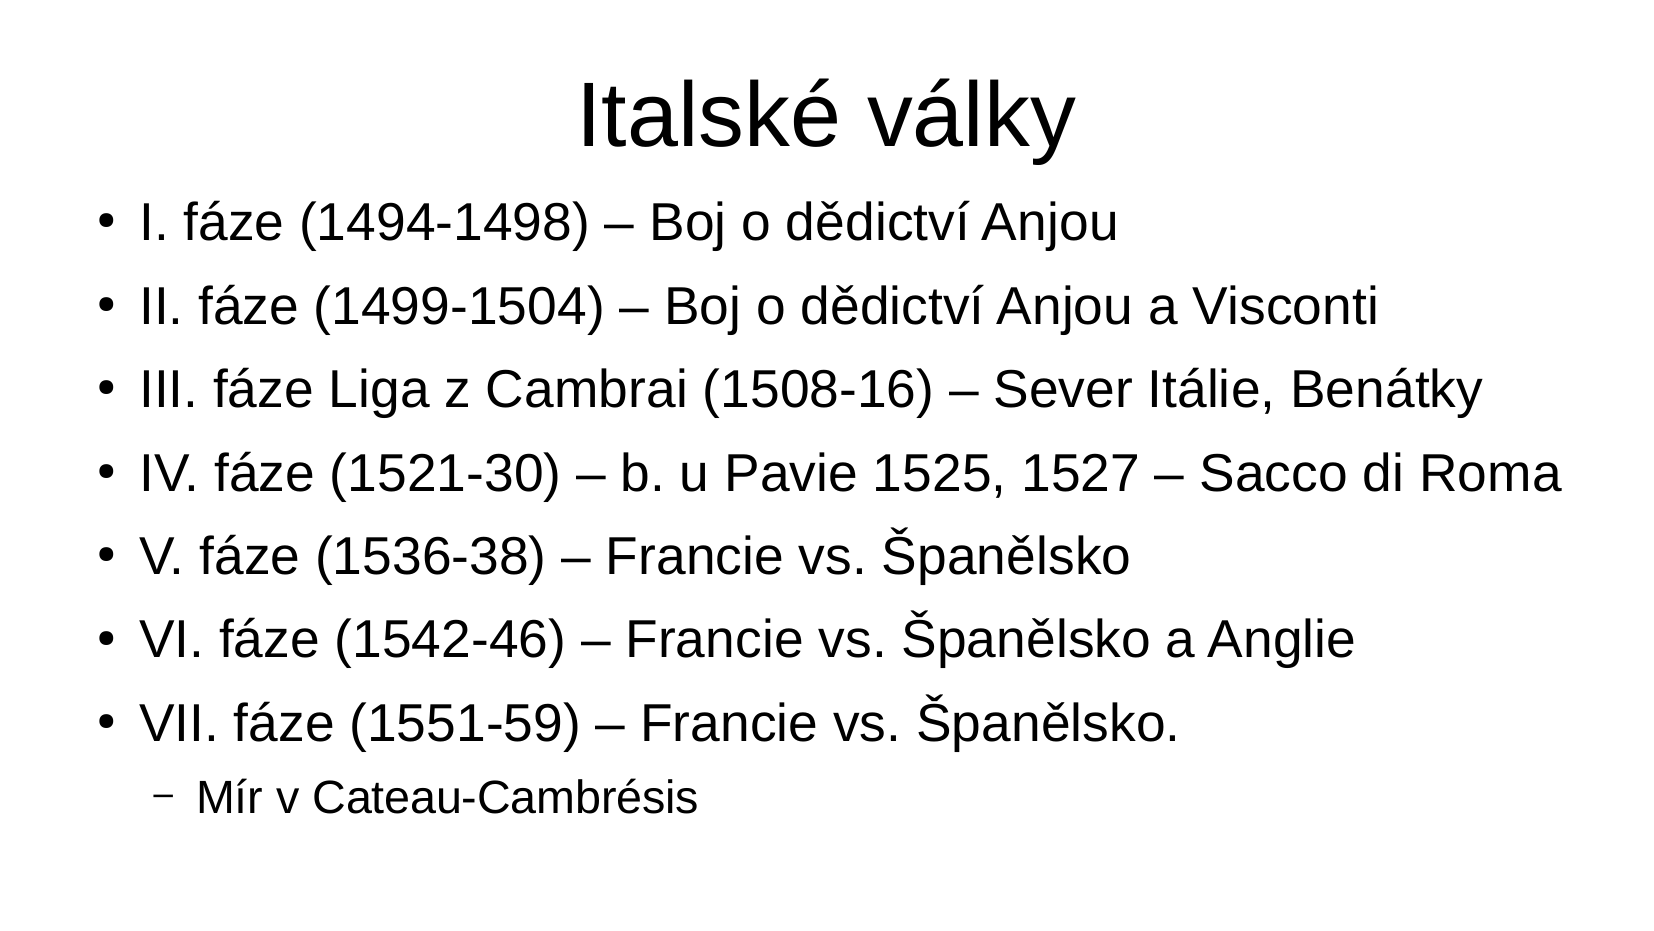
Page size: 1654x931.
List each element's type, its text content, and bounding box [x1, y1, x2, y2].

list I. fáze (1494-1498) – Boj o dědictví Anjou II. fáze (1499-1504) – Boj o dědictví Anjou a Visconti III. fáze Liga z Cambrai (1508-16) – Sever Itálie, Benátky IV. fáze (1521-30) – b. u Pavie 1525, 1527 – Sacco di Roma V. fáze (1536-38) – Francie vs. Španělsko VI. fáze (1542-46) – Francie vs. Španělsko a Anglie VII. fáze (1551-59) – Francie vs. Španělsko. Mír v Cateau-Cambrésis [82, 192, 1571, 886]
title Italské války [82, 37, 1571, 192]
